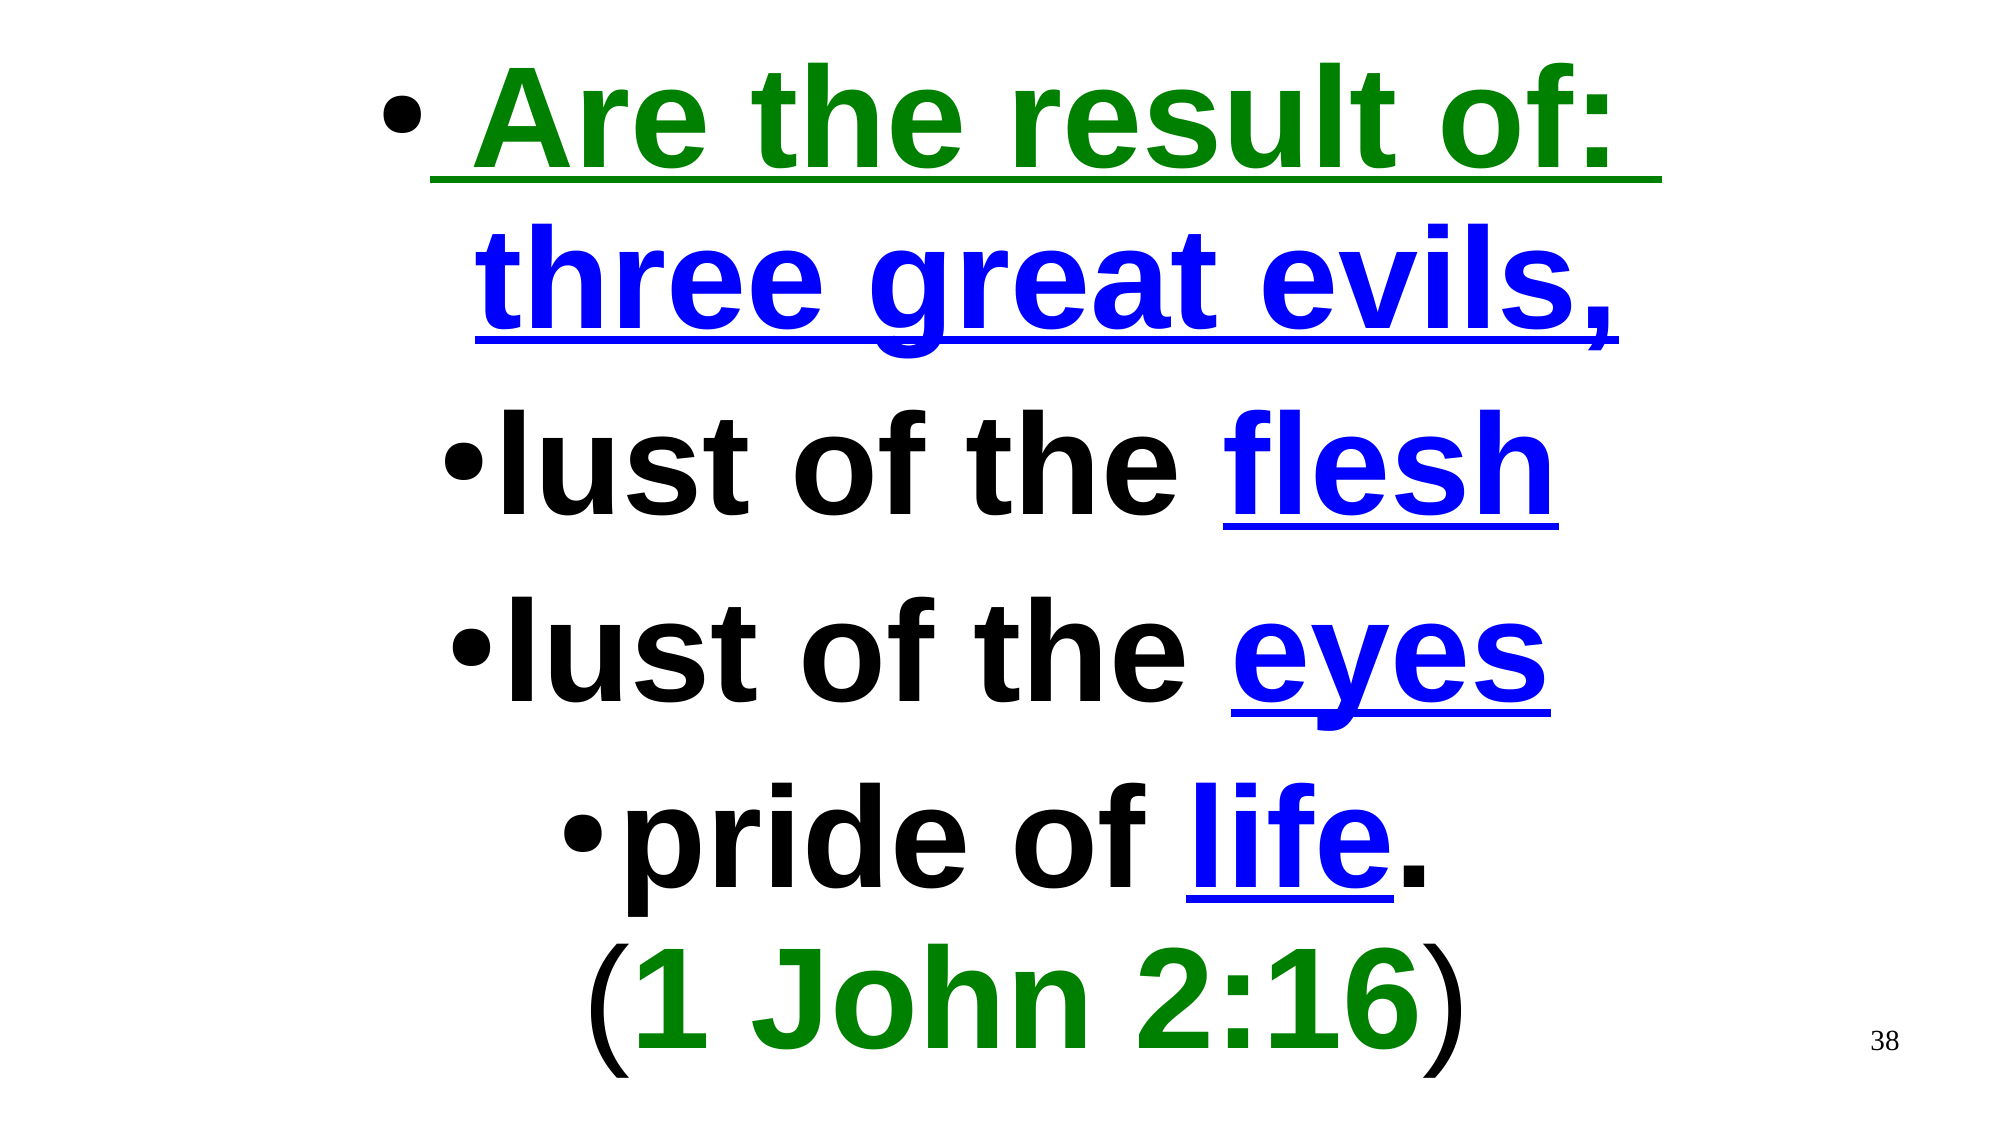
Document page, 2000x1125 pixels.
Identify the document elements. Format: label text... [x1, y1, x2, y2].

list Are the result of: three great evils, lust of the flesh lust of the eyes pride of life. (1 John 2:16) [37, 37, 1988, 1088]
